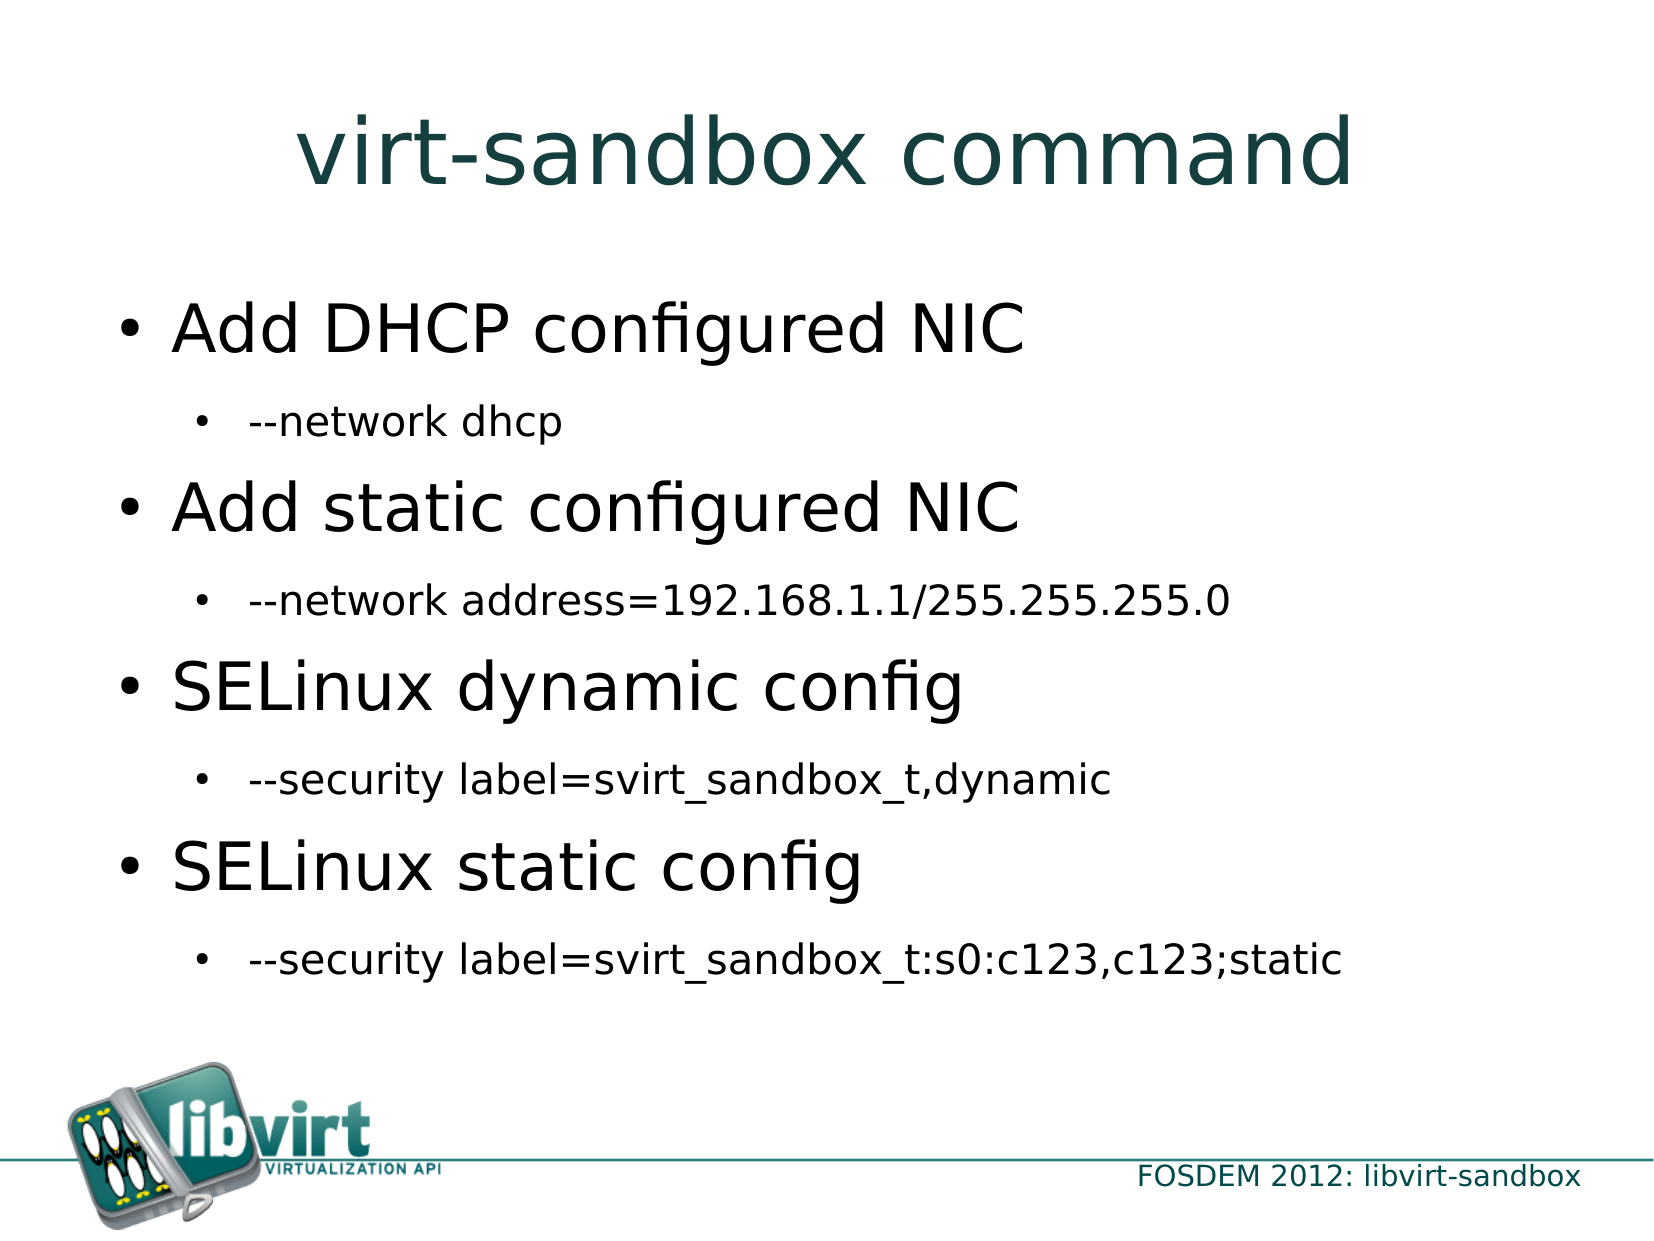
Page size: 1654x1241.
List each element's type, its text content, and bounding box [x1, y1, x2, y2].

text_box FOSDEM 2012: libvirt-sandbox [1122, 1151, 1654, 1211]
title virt-sandbox command [82, 49, 1571, 257]
picture [0, 1062, 1654, 1230]
list Add DHCP configured NIC --network dhcp Add static configured NIC --network address=192.168.1.1/255.255.255.0 SELinux dynamic config --security label=svirt_sandbox_t,dynamic SELinux static config --security label=svirt_sandbox_t:s0:c123,c123;static [82, 290, 1571, 1062]
